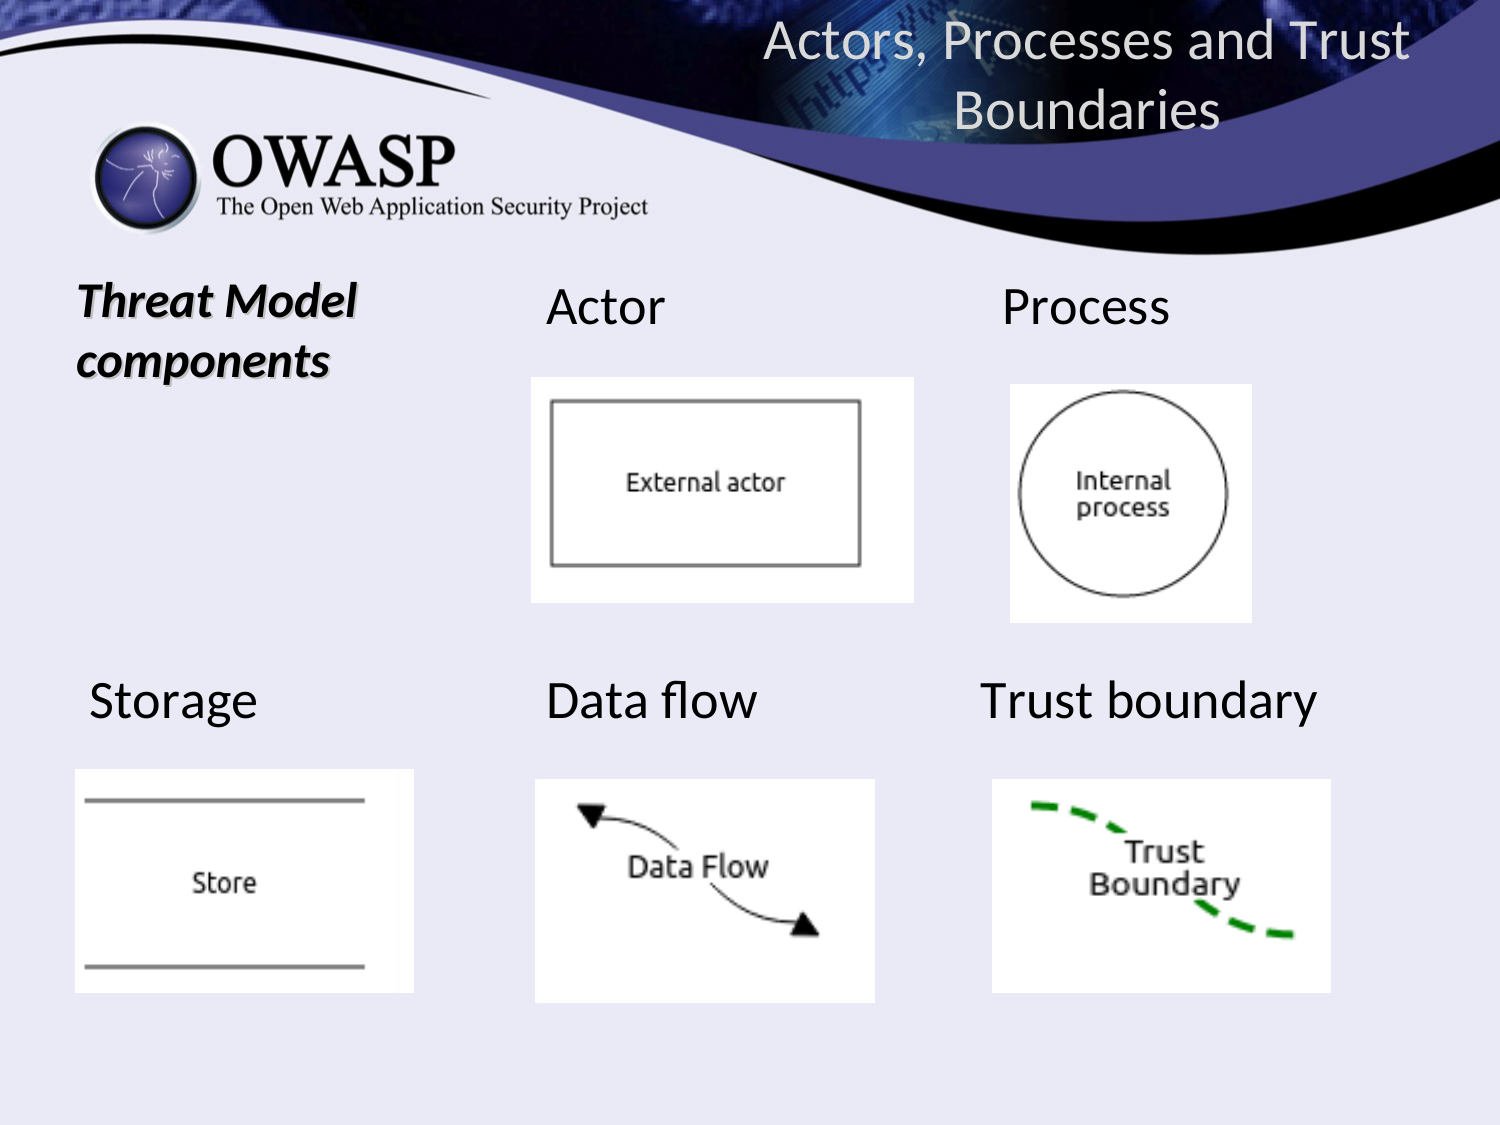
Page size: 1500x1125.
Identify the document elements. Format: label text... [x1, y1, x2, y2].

list Storage [75, 656, 510, 1017]
list Trust boundary [967, 656, 1423, 1017]
list Threat Model components [61, 259, 449, 620]
list Actor [531, 262, 967, 623]
list Data flow [531, 656, 967, 1017]
title Actors, Processes and Trust Boundaries [699, 0, 1476, 149]
picture [0, 0, 1500, 1125]
list [75, 262, 510, 638]
list Process [987, 262, 1423, 623]
